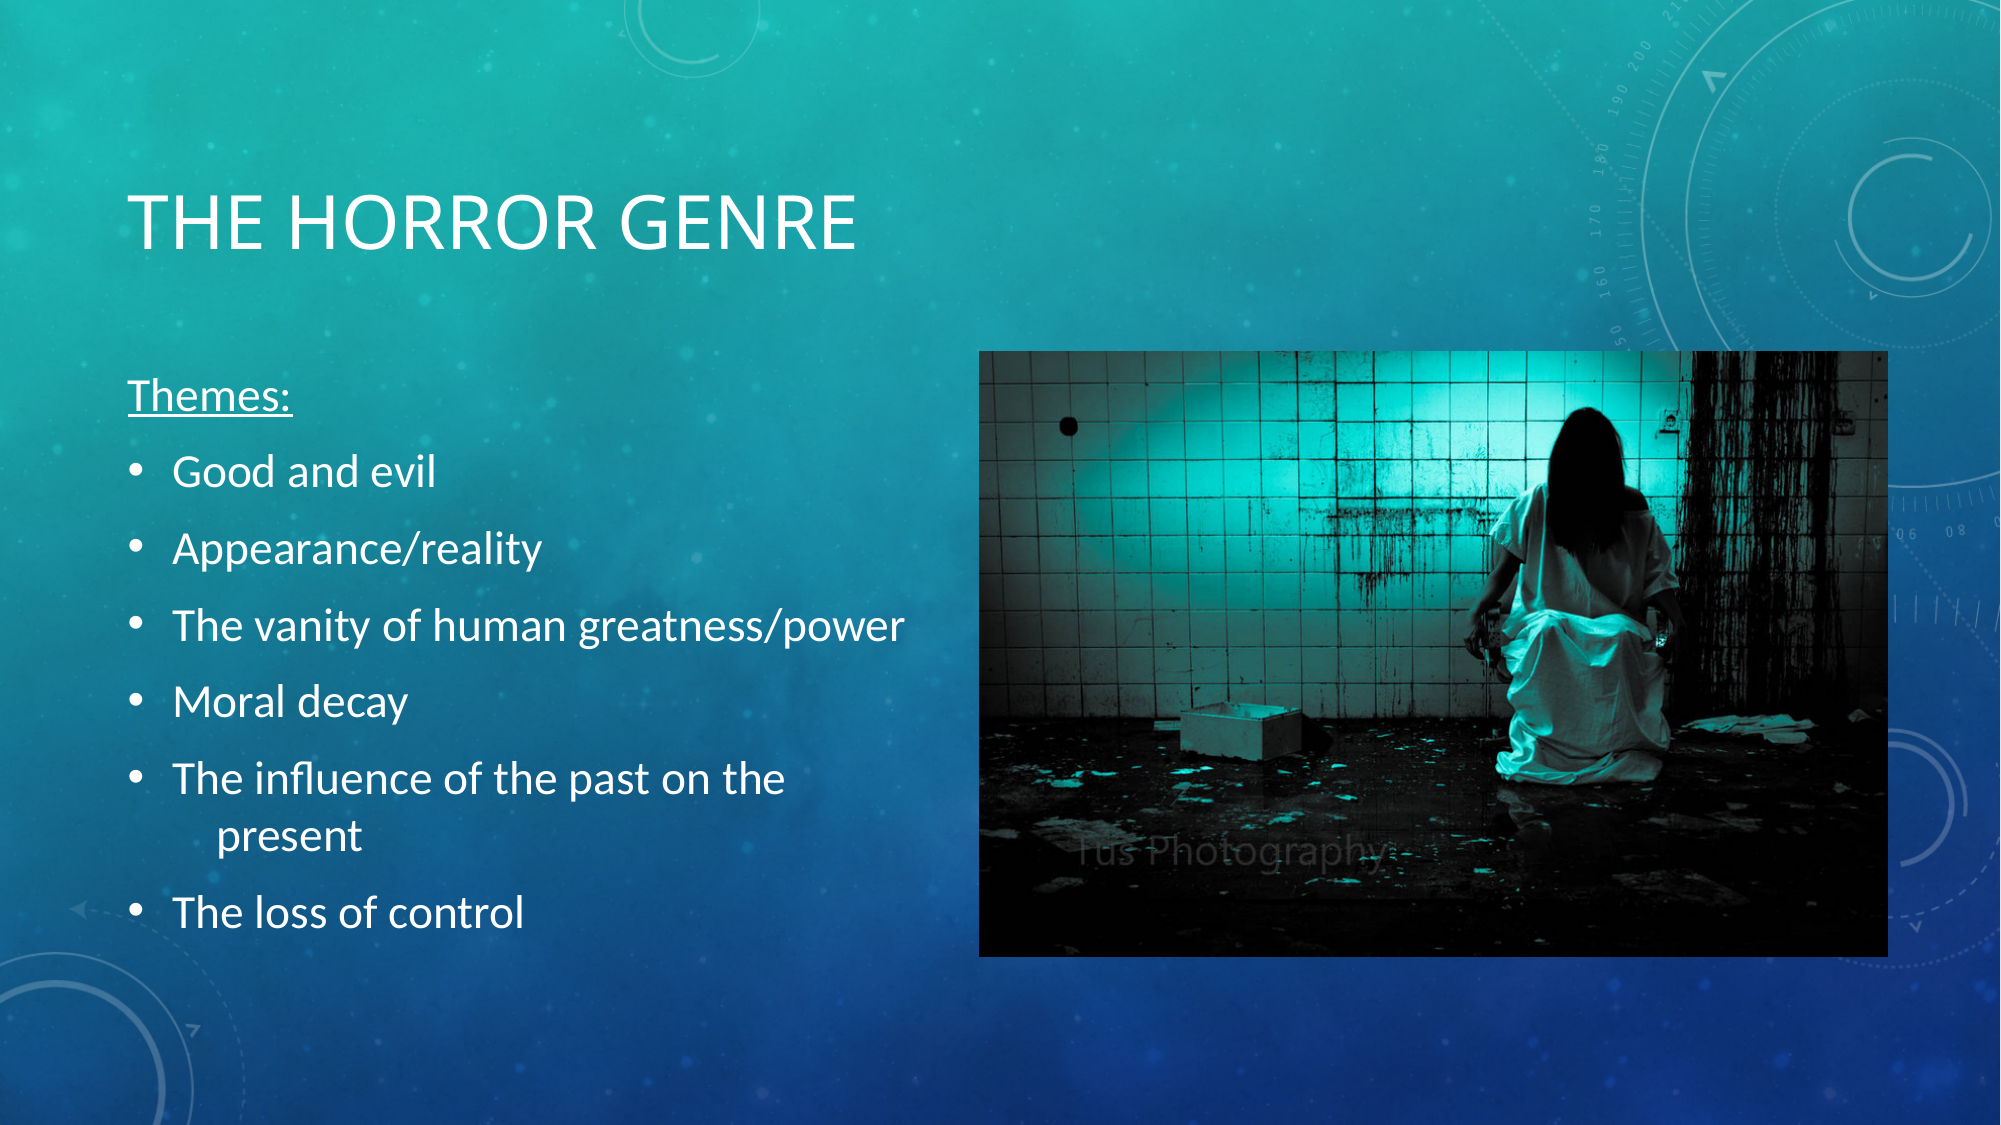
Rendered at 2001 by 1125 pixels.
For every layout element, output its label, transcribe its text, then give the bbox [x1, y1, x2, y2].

list Themes: Good and evil Appearance/reality The vanity of human greatness/power Moral decay The influence of the past on the present The loss of control [112, 351, 932, 950]
picture [979, 351, 1888, 957]
title The horror genre [112, 99, 1775, 339]
